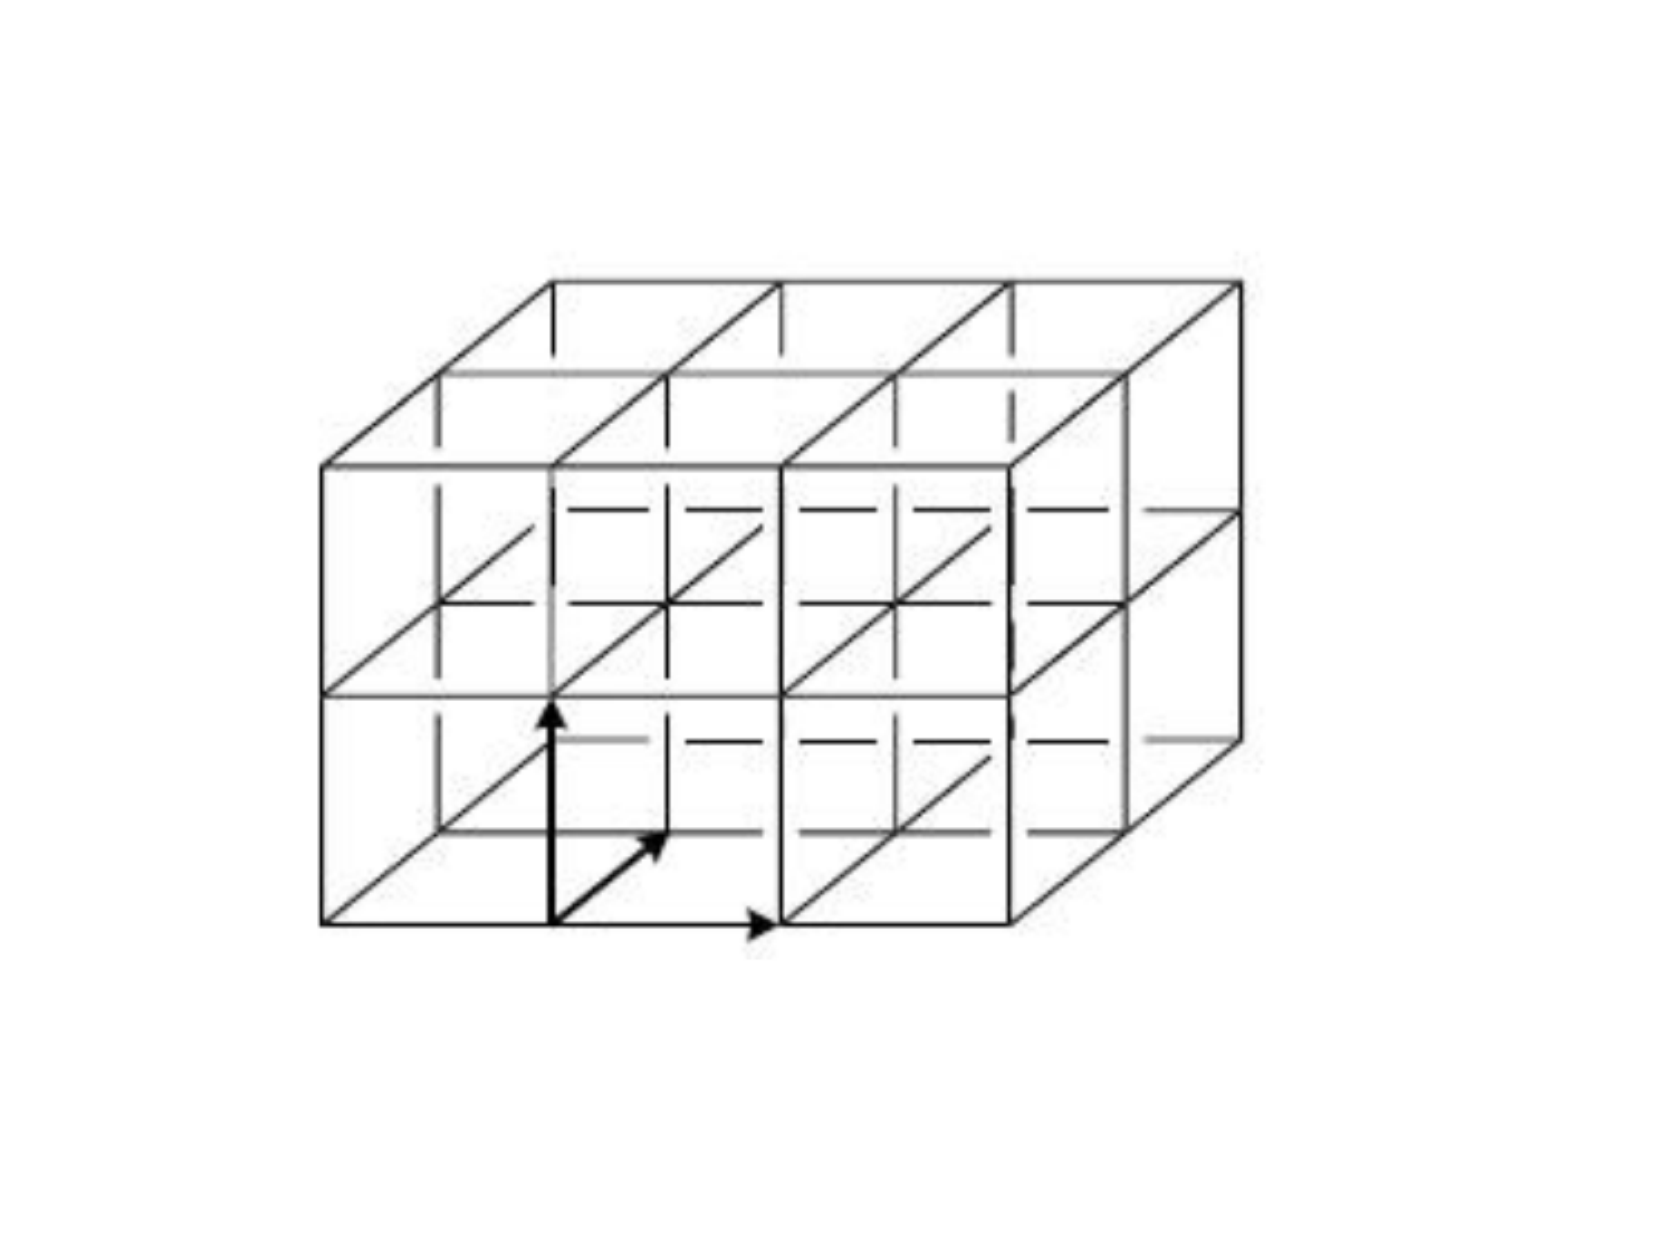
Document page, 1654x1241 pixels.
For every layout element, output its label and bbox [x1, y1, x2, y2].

picture [267, 243, 1359, 969]
